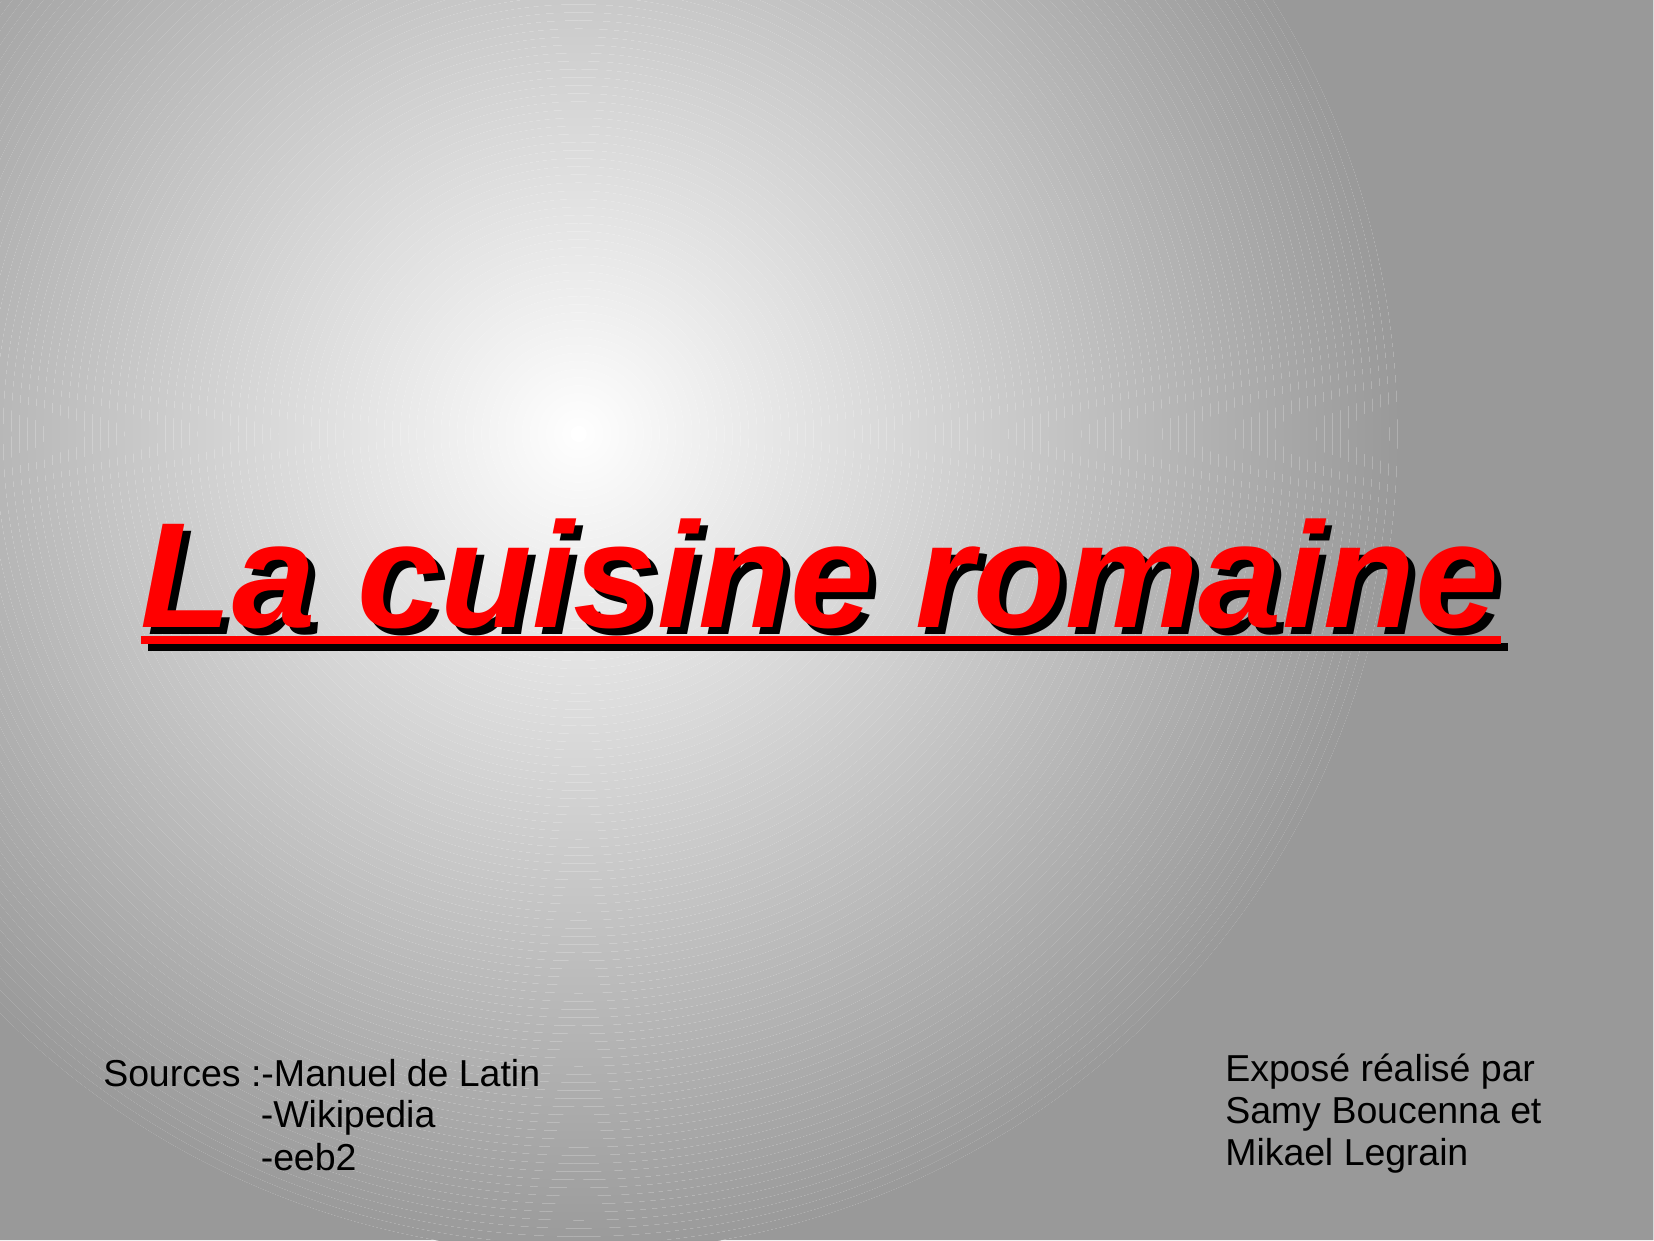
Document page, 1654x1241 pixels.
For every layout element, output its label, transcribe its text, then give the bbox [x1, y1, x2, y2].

title La cuisine romaine [76, 472, 1565, 680]
text_box Sources :-Manuel de Latin -Wikipedia -eeb2 [88, 1044, 680, 1241]
text_box Exposé réalisé par Samy Boucenna et Mikael Legrain [1210, 1040, 1565, 1182]
